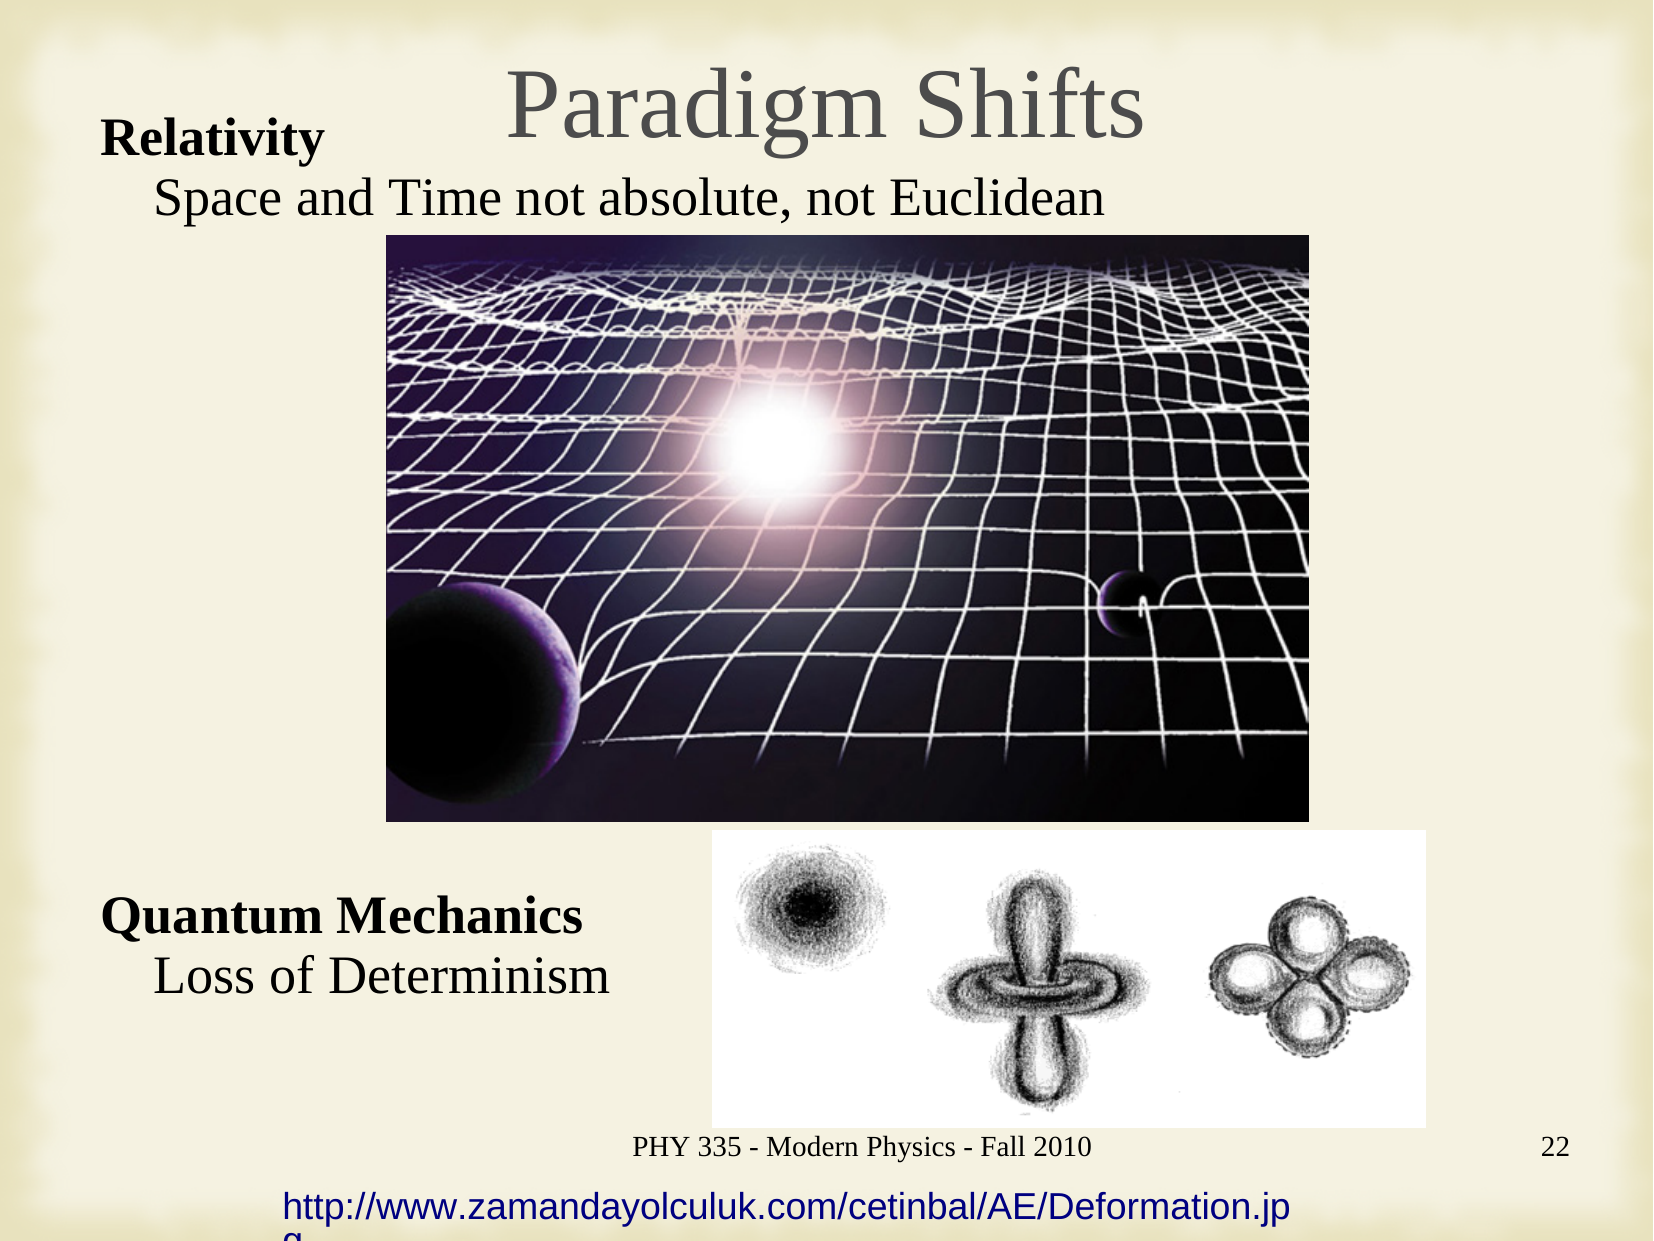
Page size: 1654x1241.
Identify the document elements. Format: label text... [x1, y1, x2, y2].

picture [287, 1236, 297, 1241]
picture [386, 235, 1309, 822]
text_box http://www.zamandayolculuk.com/cetinbal/AE/Deformation.jpg [267, 1178, 1325, 1236]
list Relativity Space and Time not absolute, not Euclidean Quantum Mechanics Loss of Determinism [82, 107, 1571, 1019]
title Paradigm Shifts [82, 0, 1571, 107]
picture [0, 0, 1653, 1241]
